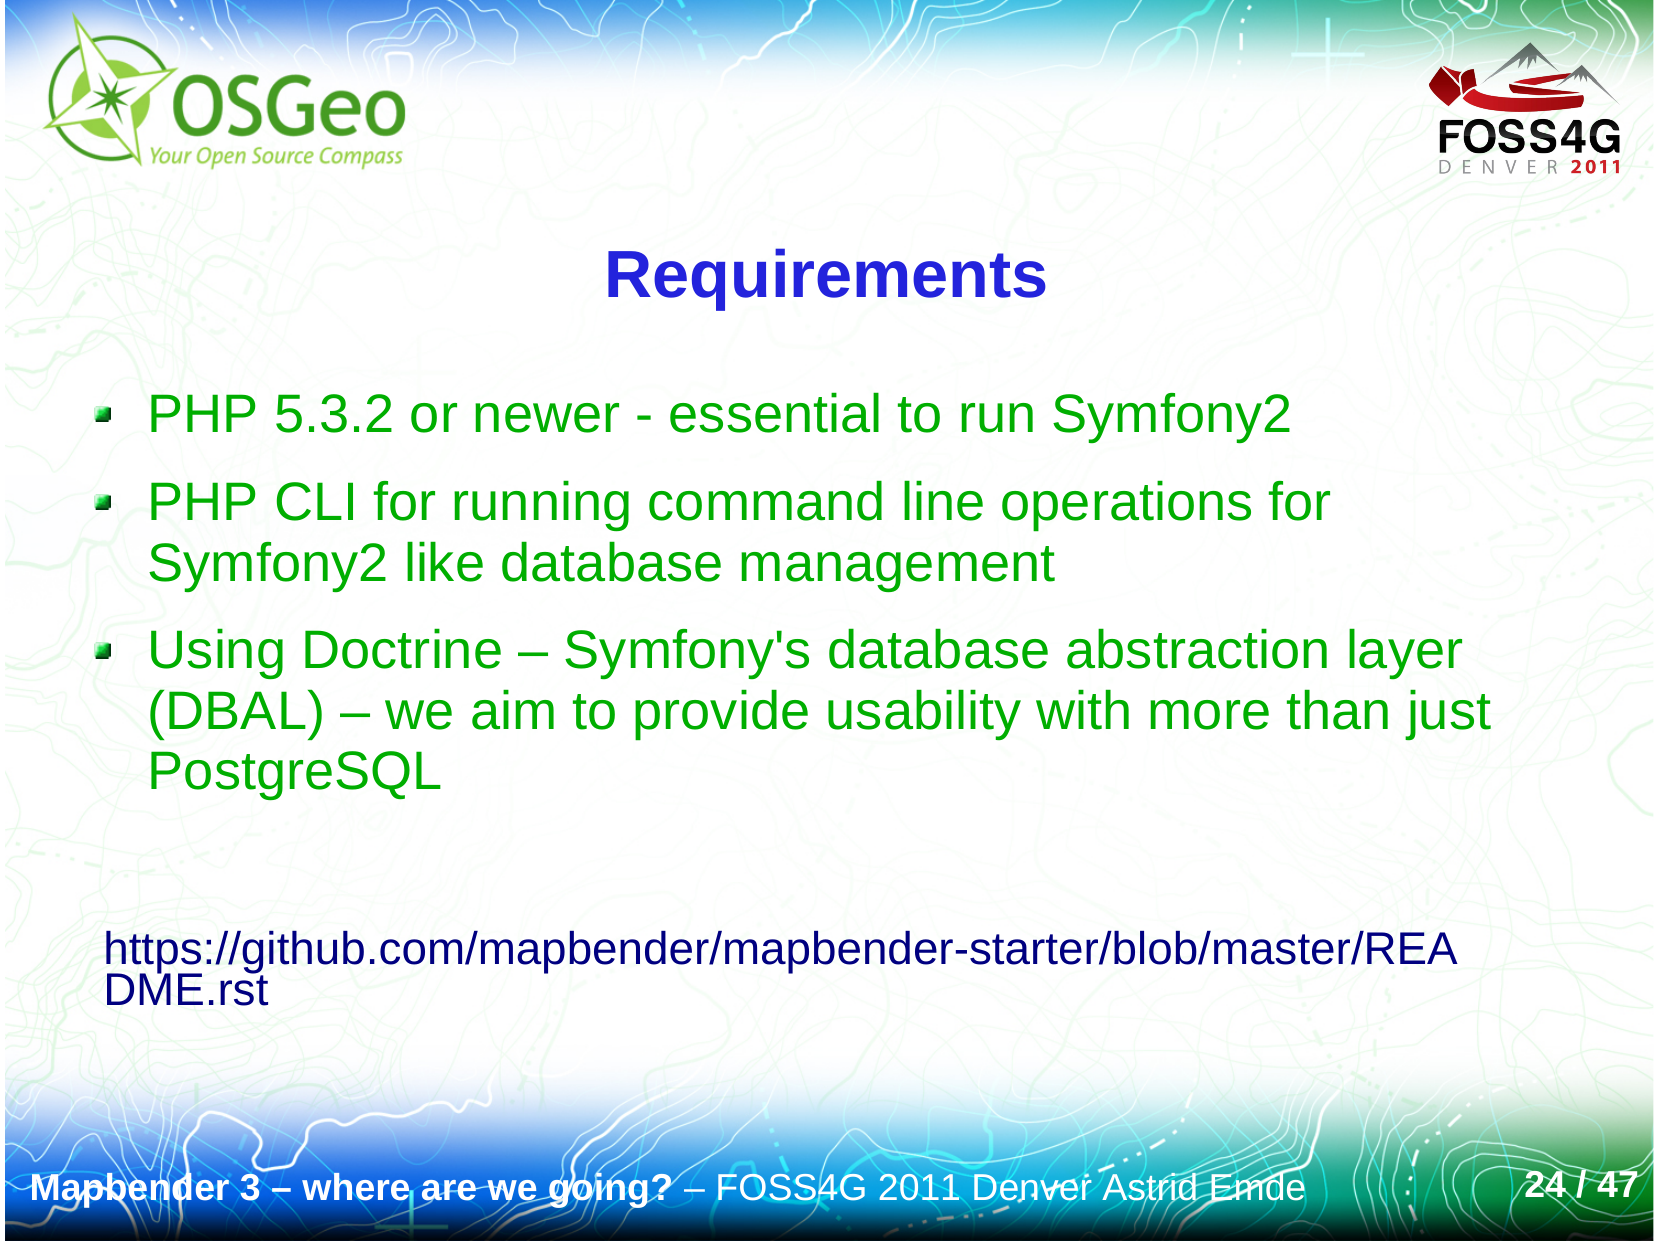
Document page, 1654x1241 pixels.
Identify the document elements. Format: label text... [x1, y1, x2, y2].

title Requirements [82, 200, 1571, 349]
list PHP 5.3.2 or newer - essential to run Symfony2 PHP CLI for running command line operations for Symfony2 like database management Using Doctrine – Symfony's database abstraction layer (DBAL) – we aim to provide usability with more than just PostgreSQL [76, 383, 1565, 1203]
text_box https://github.com/mapbender/mapbender-starter/blob/master/README.rst [88, 915, 1477, 988]
picture [5, 0, 1654, 1241]
